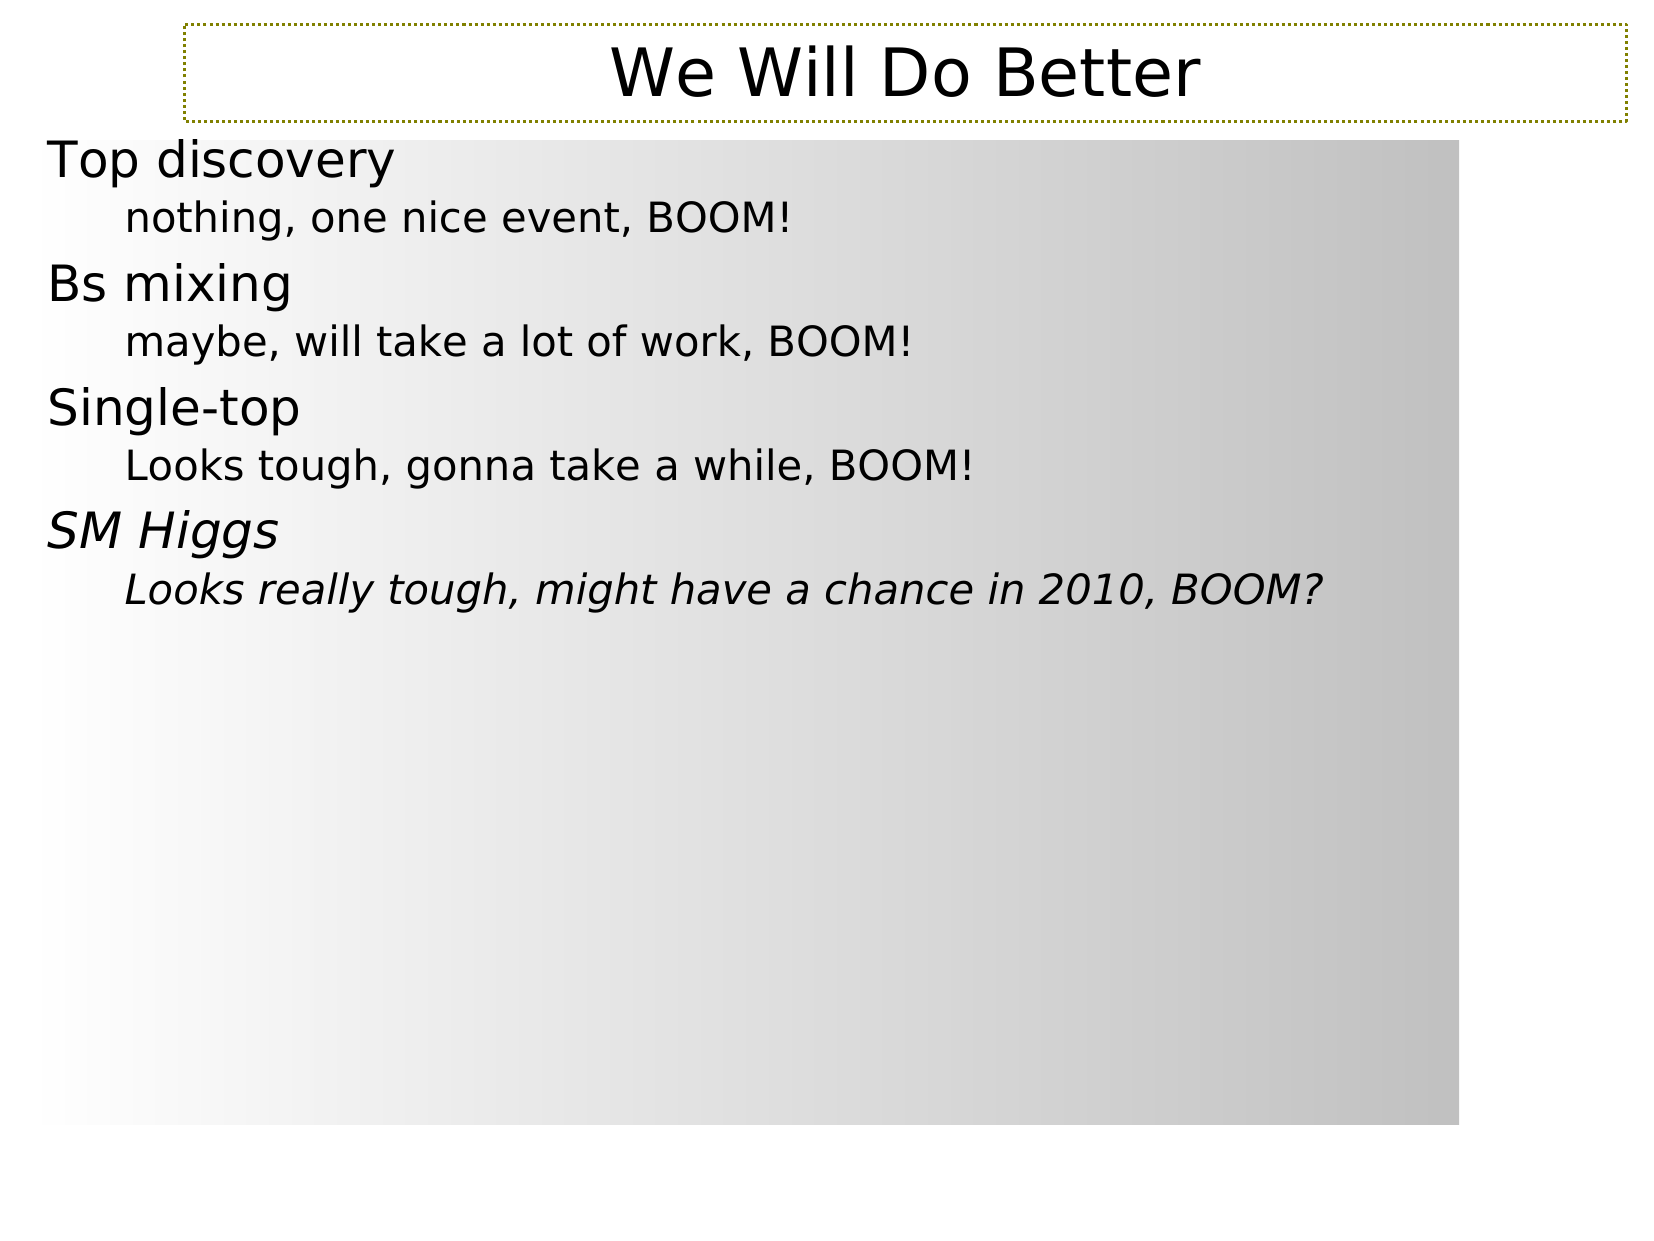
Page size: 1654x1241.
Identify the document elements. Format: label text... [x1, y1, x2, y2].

title We Will Do Better [184, 24, 1627, 122]
list Top discovery nothing, one nice event, BOOM! Bs mixing maybe, will take a lot of work, BOOM! Single-top Looks tough, gonna take a while, BOOM! SM Higgs Looks really tough, might have a chance in 2010, BOOM? [30, 140, 1460, 1125]
